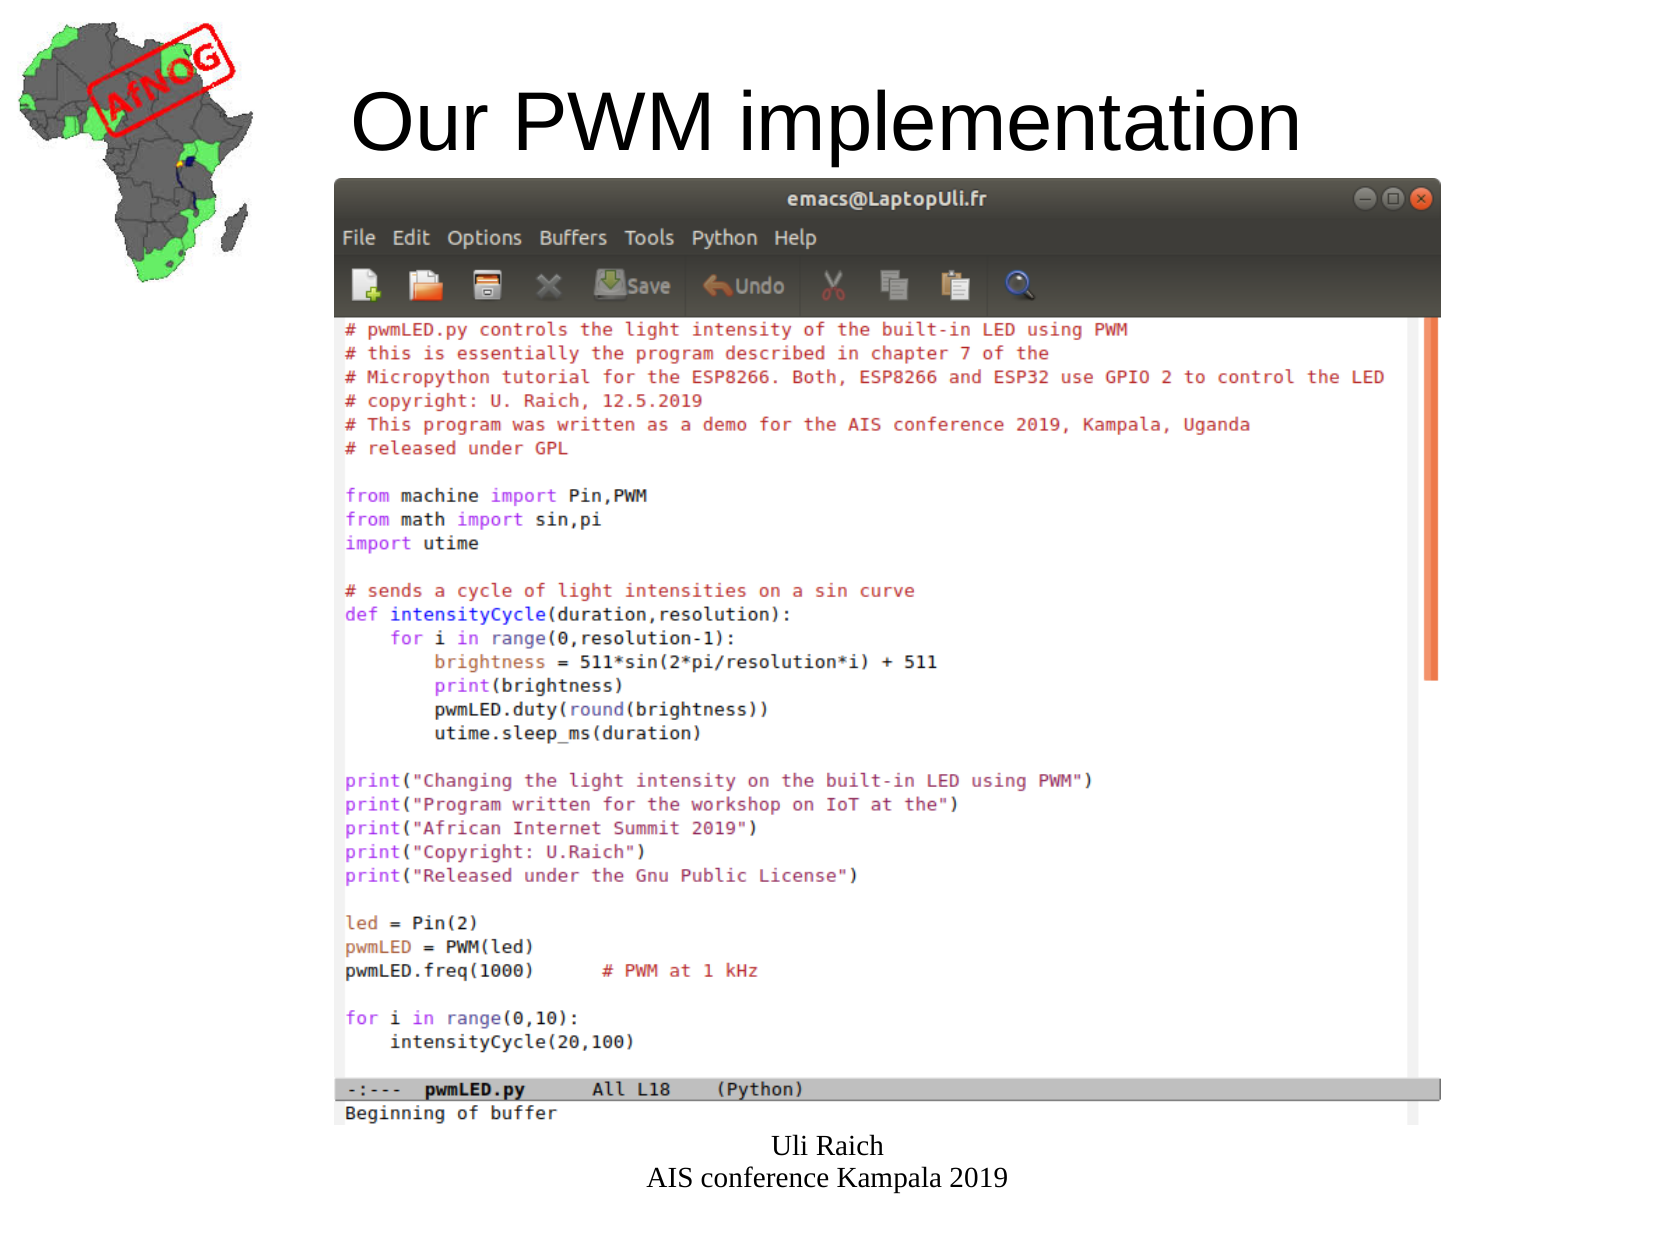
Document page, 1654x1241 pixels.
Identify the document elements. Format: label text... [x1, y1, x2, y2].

picture [9, 0, 259, 291]
picture [334, 178, 1441, 1126]
title Our PWM implementation [82, 49, 1571, 195]
